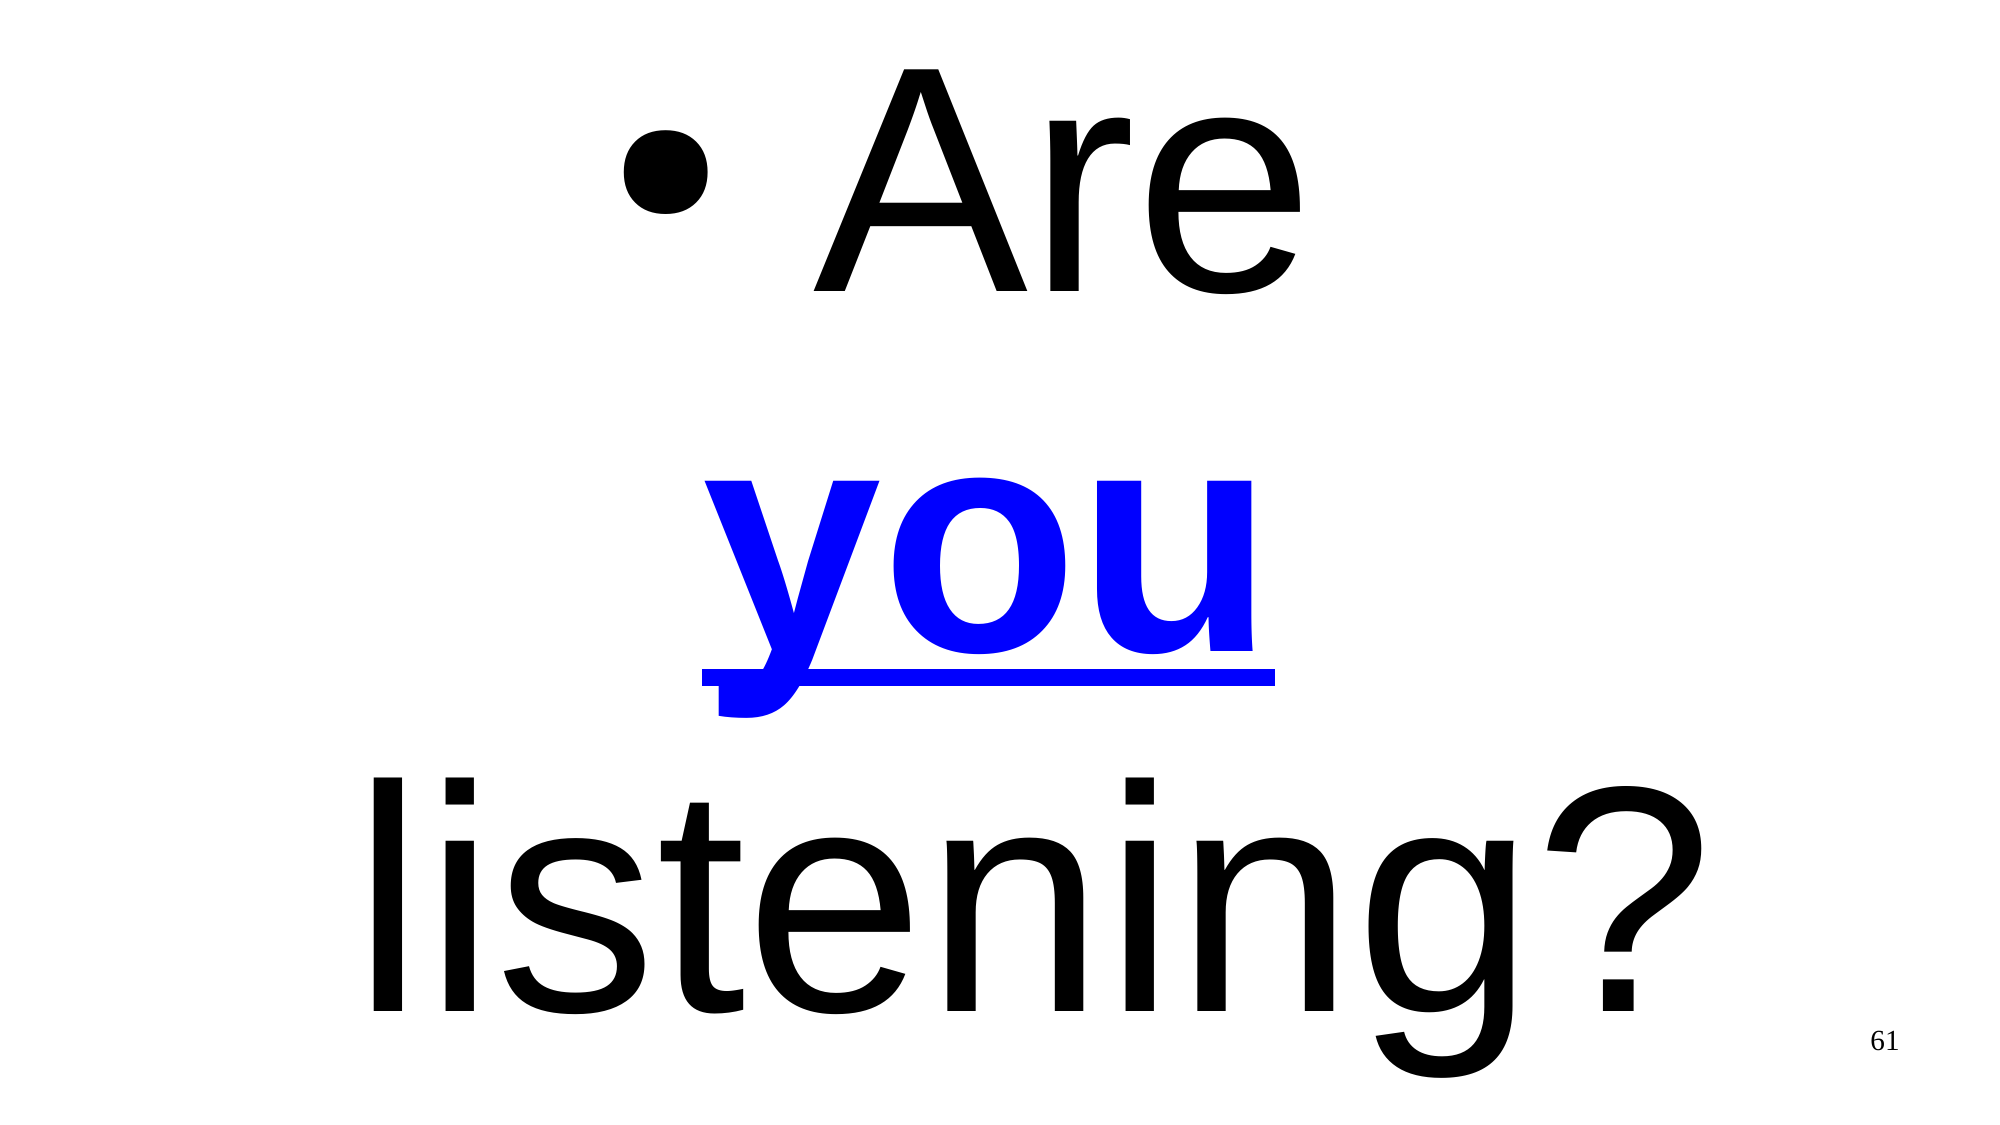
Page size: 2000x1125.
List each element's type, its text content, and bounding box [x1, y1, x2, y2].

list Are you listening? [0, 0, 1996, 1123]
